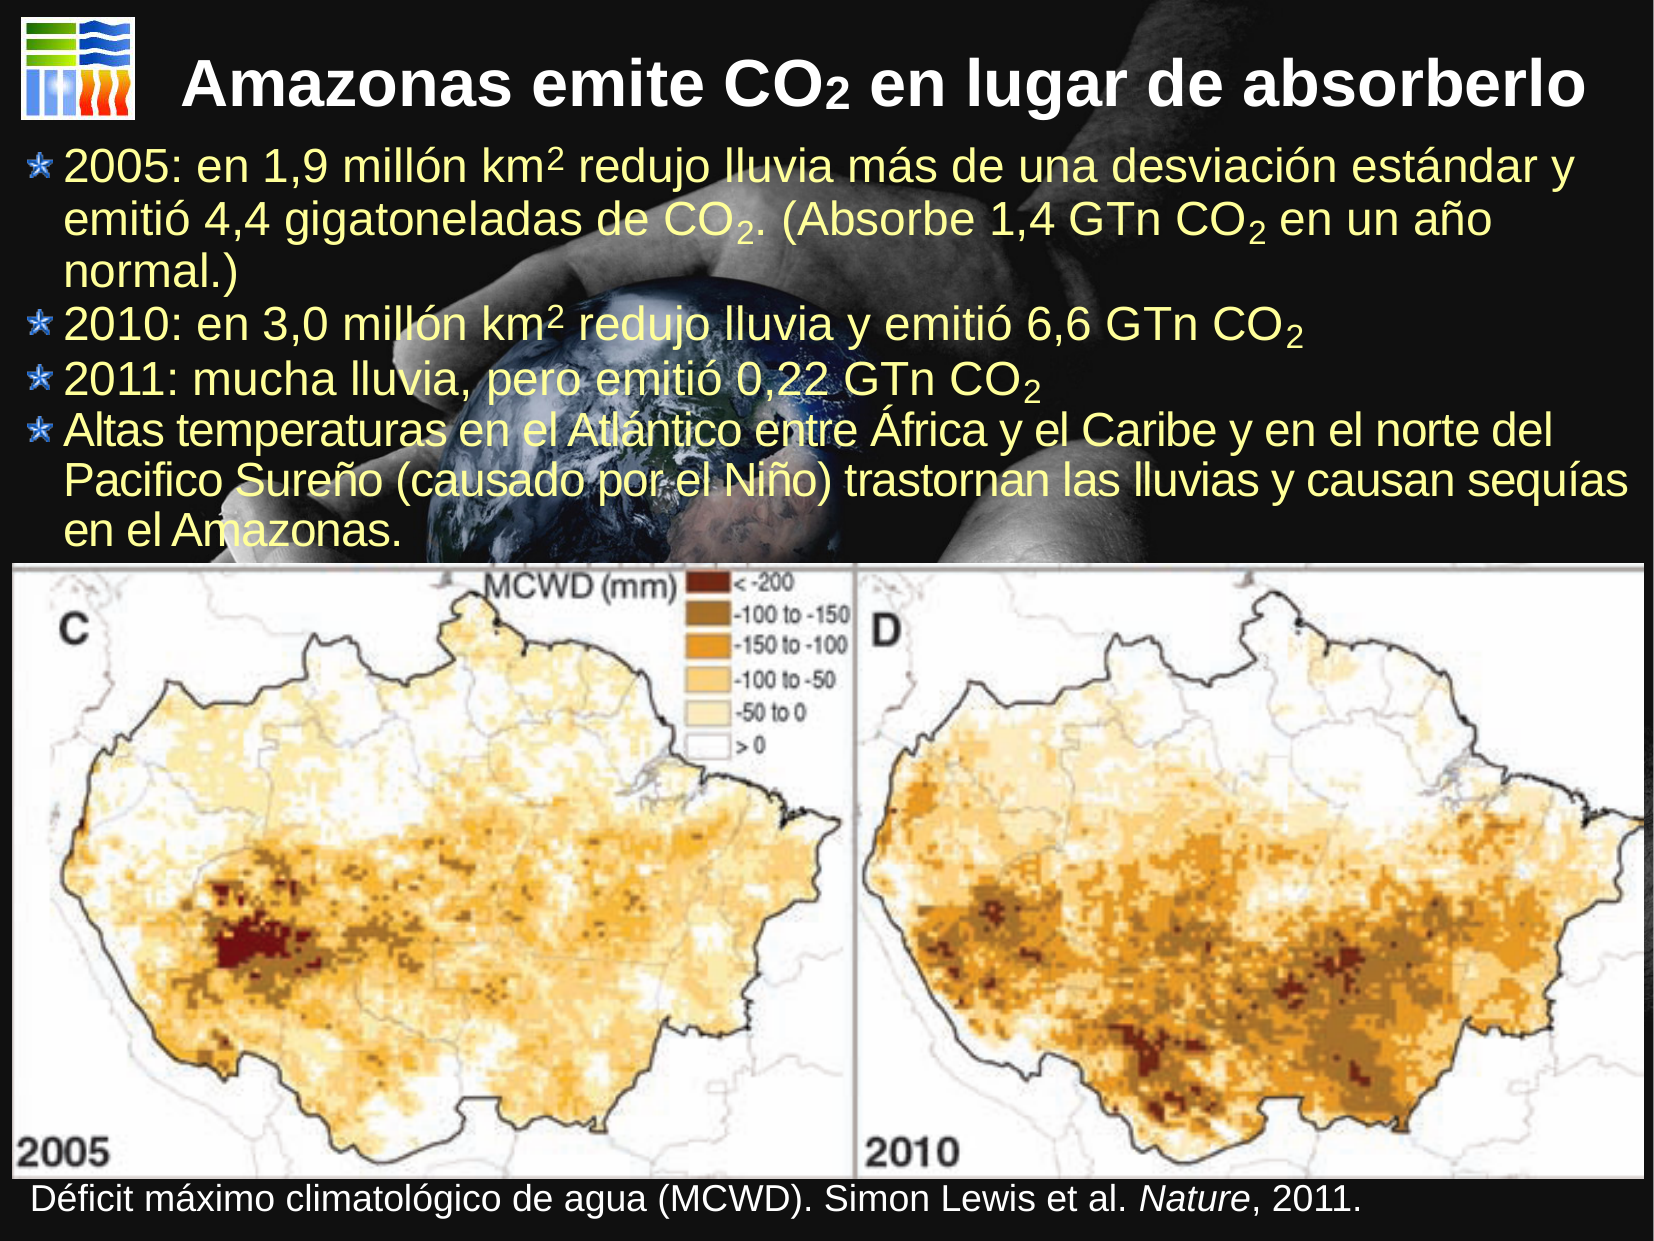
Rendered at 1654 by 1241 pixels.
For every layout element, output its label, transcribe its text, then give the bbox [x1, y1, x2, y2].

text_box Déficit máximo climatológico de agua (MCWD). Simon Lewis et al. Nature, 2011. [15, 1170, 1654, 1241]
text_box 2005: en 1,9 millón km2 redujo lluvia más de una desviación estándar y emitió 4,4 gigatoneladas de CO2. (Absorbe 1,4 GTn CO2 en un año normal.) 2010: en 3,0 millón km2 redujo lluvia y emitió 6,6 GTn CO2 2011: mucha lluvia, pero emitió 0,22 GTn CO2 Altas temperaturas en el Atlántico entre África y el Caribe y en el norte del Pacifico Sureño (causado por el Niño) trastornan las lluvias y causan sequías en el Amazonas. [12, 135, 1648, 746]
picture [0, 0, 1654, 1241]
text_box Amazonas emite CO2 en lugar de absorberlo [180, 8, 1621, 159]
